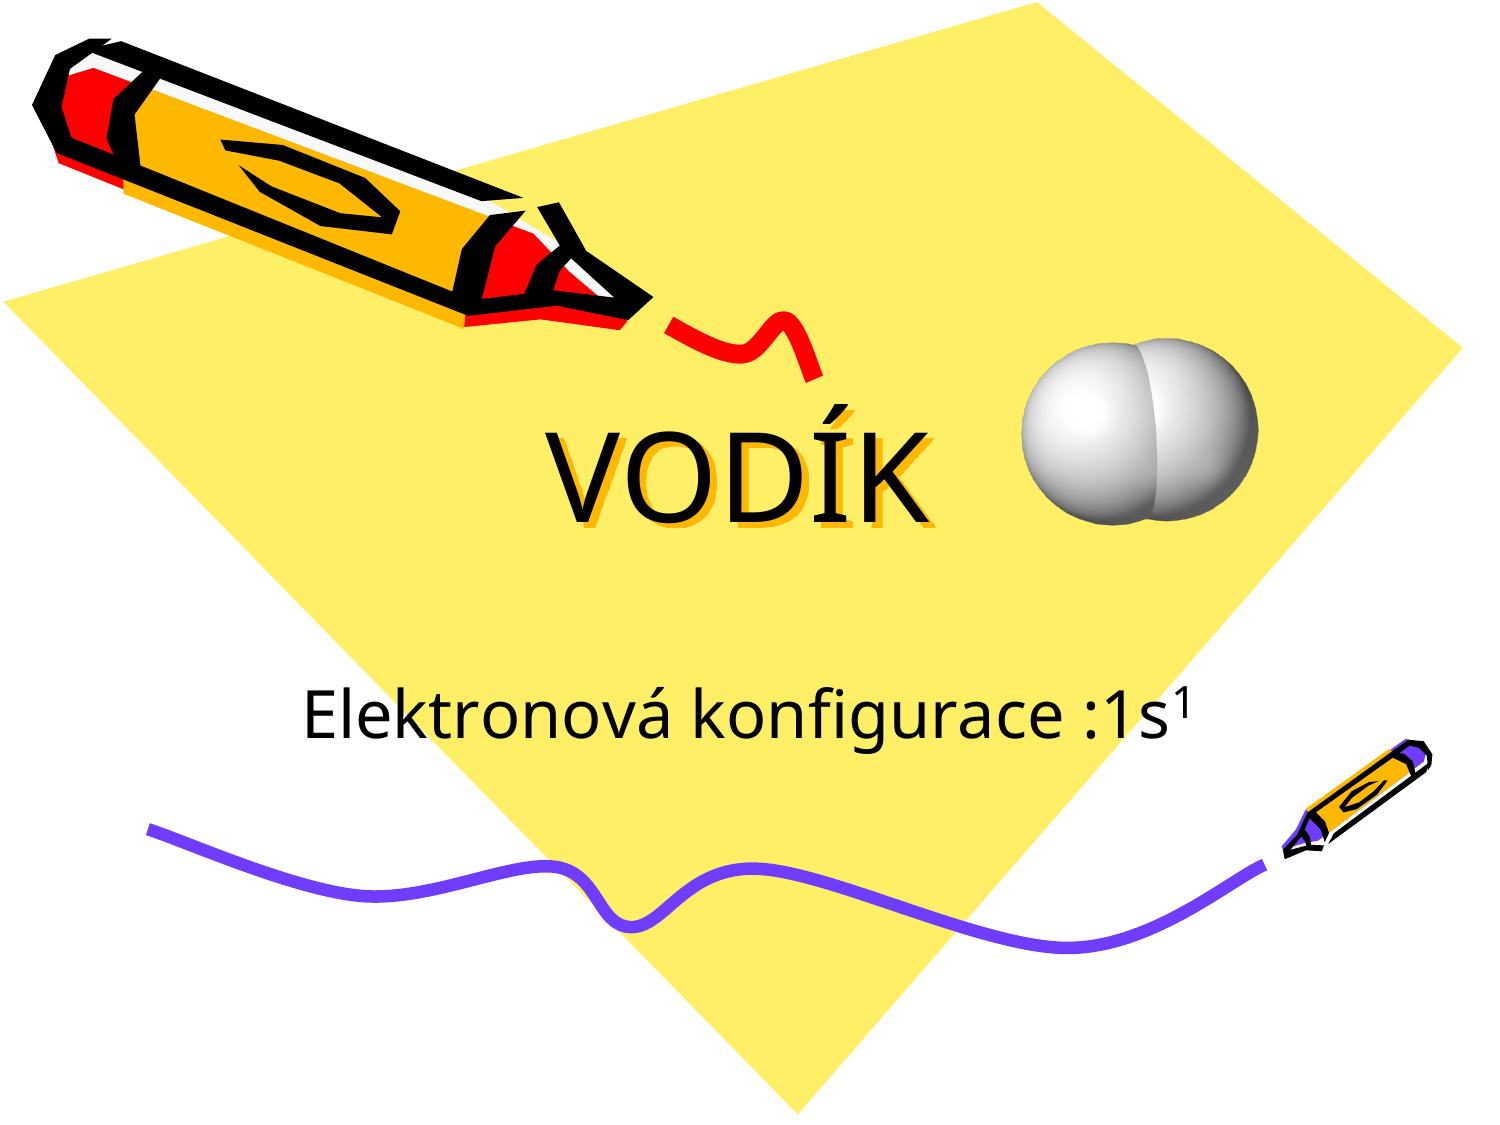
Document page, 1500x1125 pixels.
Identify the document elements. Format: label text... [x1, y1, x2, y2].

picture [1009, 326, 1270, 537]
title VODÍK [100, 278, 1376, 556]
subtitle Elektronová konfigurace :1s1 [254, 664, 1244, 830]
